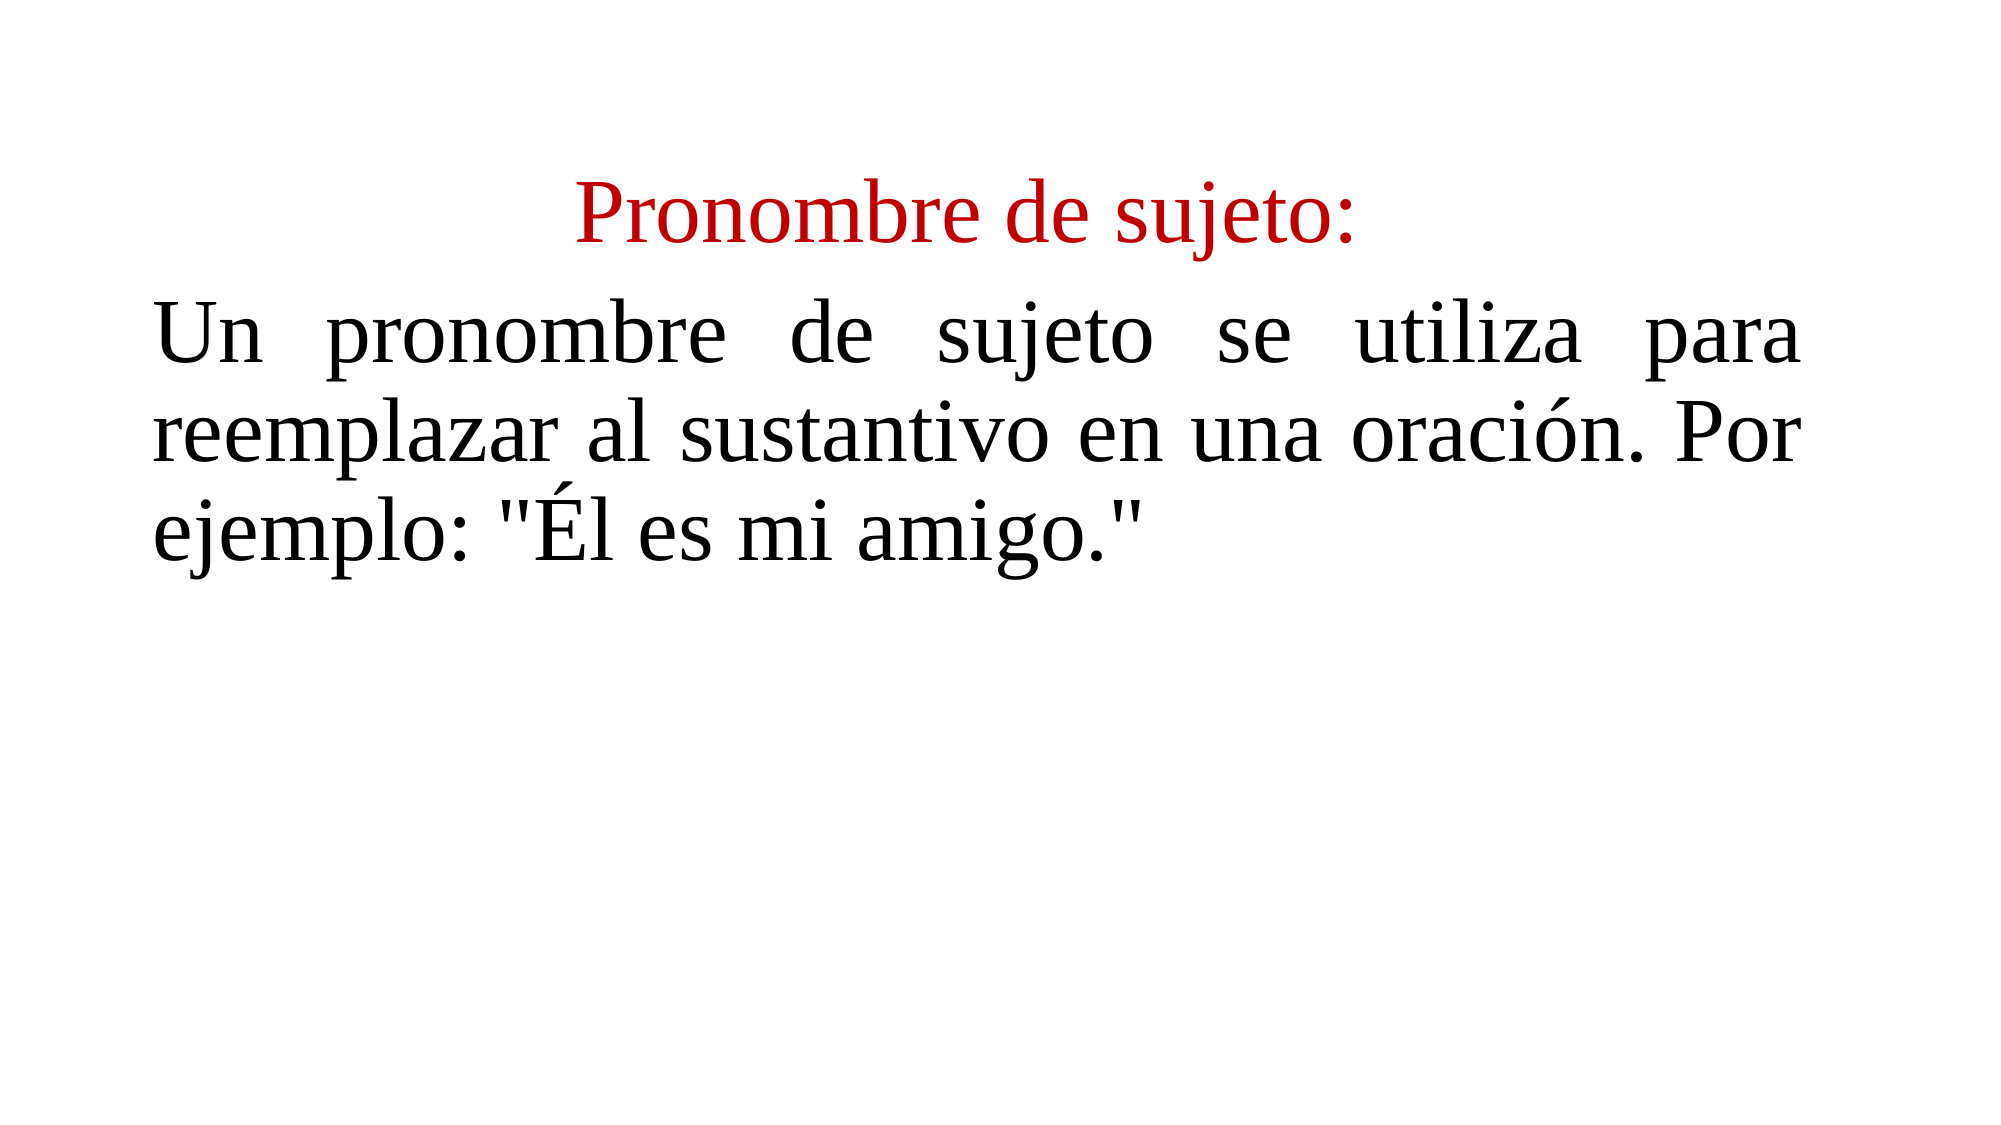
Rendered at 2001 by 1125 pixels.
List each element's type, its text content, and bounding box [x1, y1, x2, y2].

list Pronombre de sujeto: Un pronombre de sujeto se utiliza para reemplazar al sustantivo en una oración. Por ejemplo: "Él es mi amigo." [137, 156, 1863, 1014]
